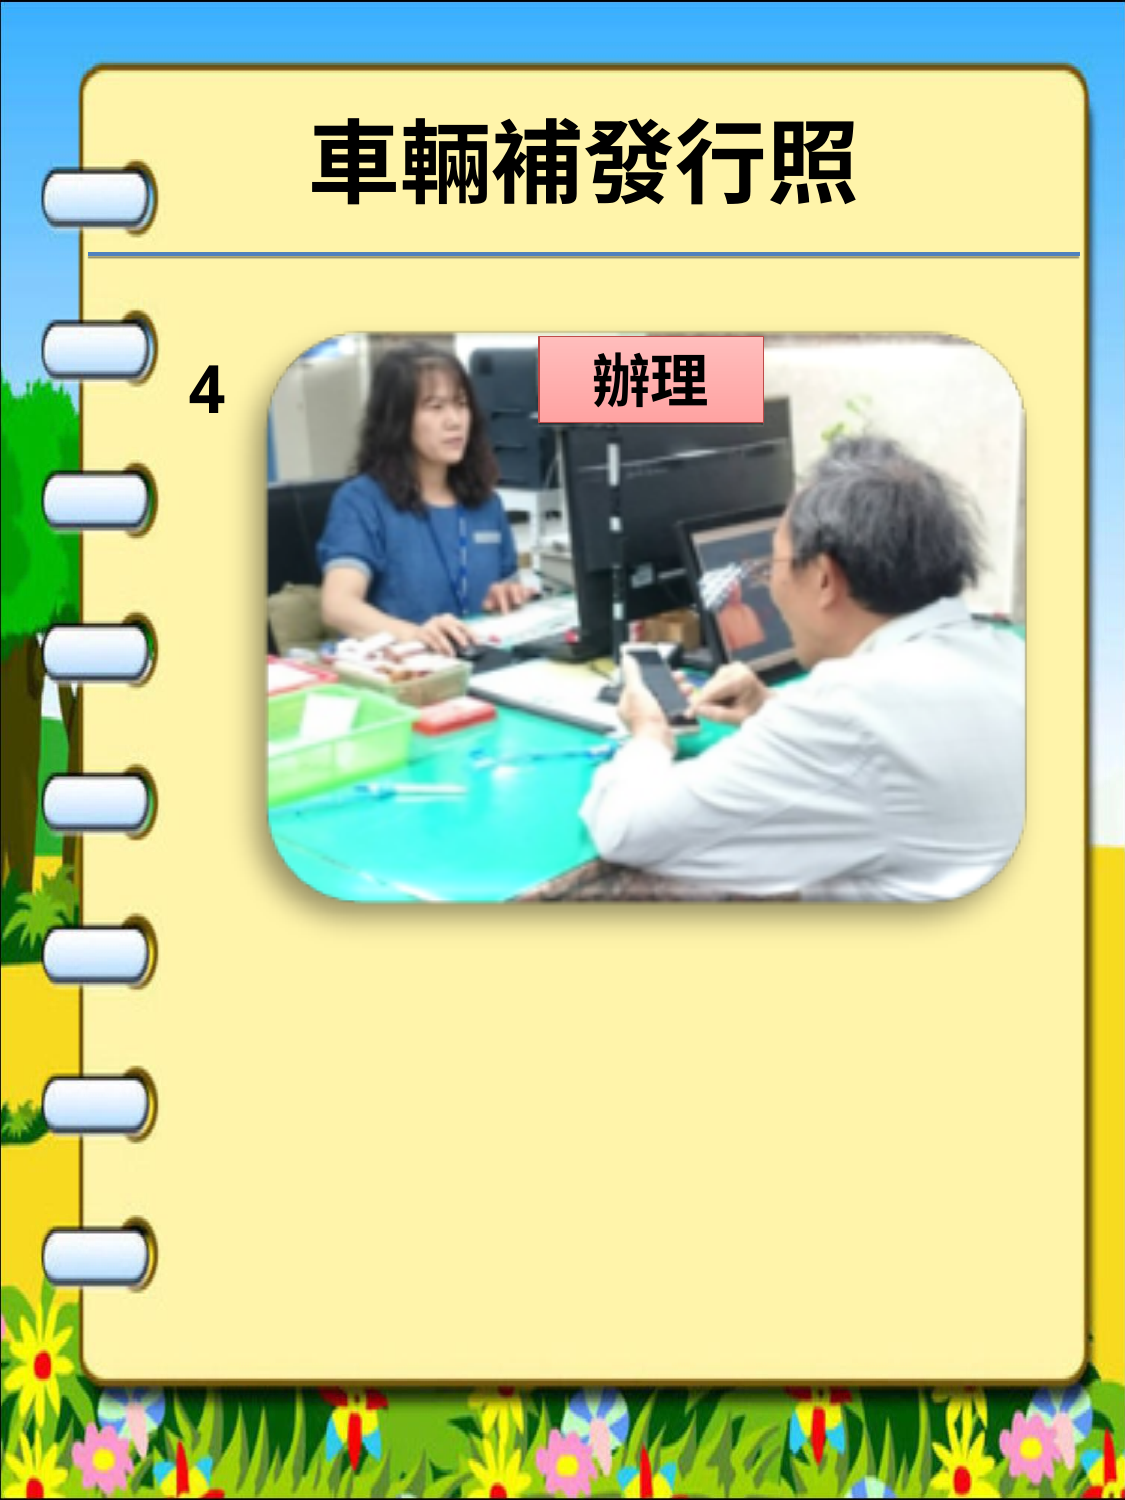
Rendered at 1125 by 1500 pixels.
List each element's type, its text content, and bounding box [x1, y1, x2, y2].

picture [0, 0, 1125, 1500]
title 車輛補發行照 [259, 88, 909, 231]
text_box 辦理 [538, 336, 764, 423]
subtitle 4 [172, 242, 1083, 1353]
